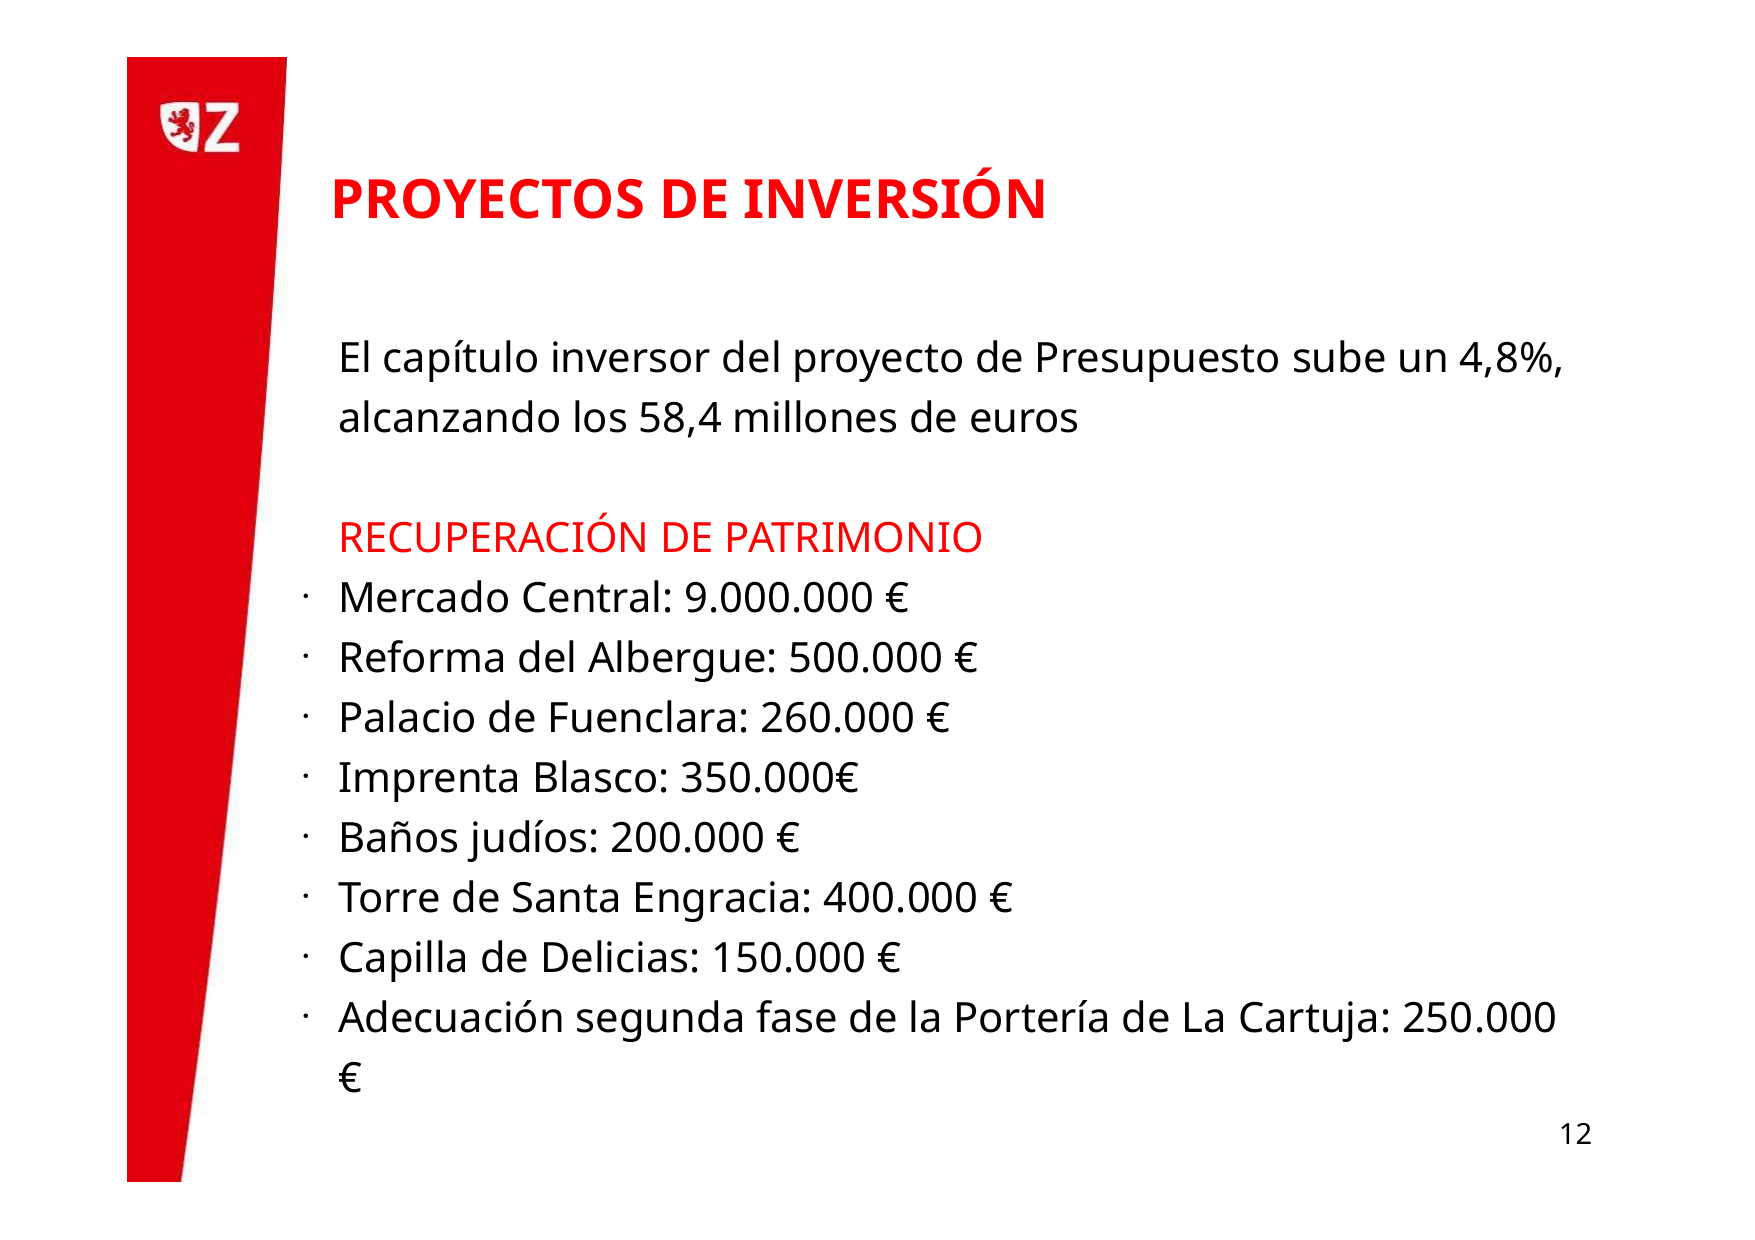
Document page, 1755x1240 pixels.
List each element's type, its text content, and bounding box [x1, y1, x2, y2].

text_box El capítulo inversor del proyecto de Presupuesto sube un 4,8%, alcanzando los 58,4 millones de euros RECUPERACIÓN DE PATRIMONIO Mercado Central: 9.000.000 € Reforma del Albergue: 500.000 € Palacio de Fuenclara: 260.000 € Imprenta Blasco: 350.000€ Baños judíos: 200.000 € Torre de Santa Engracia: 400.000 € Capilla de Delicias: 150.000 € Adecuación segunda fase de la Portería de La Cartuja: 250.000 € [302, 318, 1577, 1072]
text_box PROYECTOS DE INVERSIÓN [330, 162, 1527, 318]
picture [127, 57, 288, 1182]
text_box <número> [1558, 1112, 1617, 1151]
